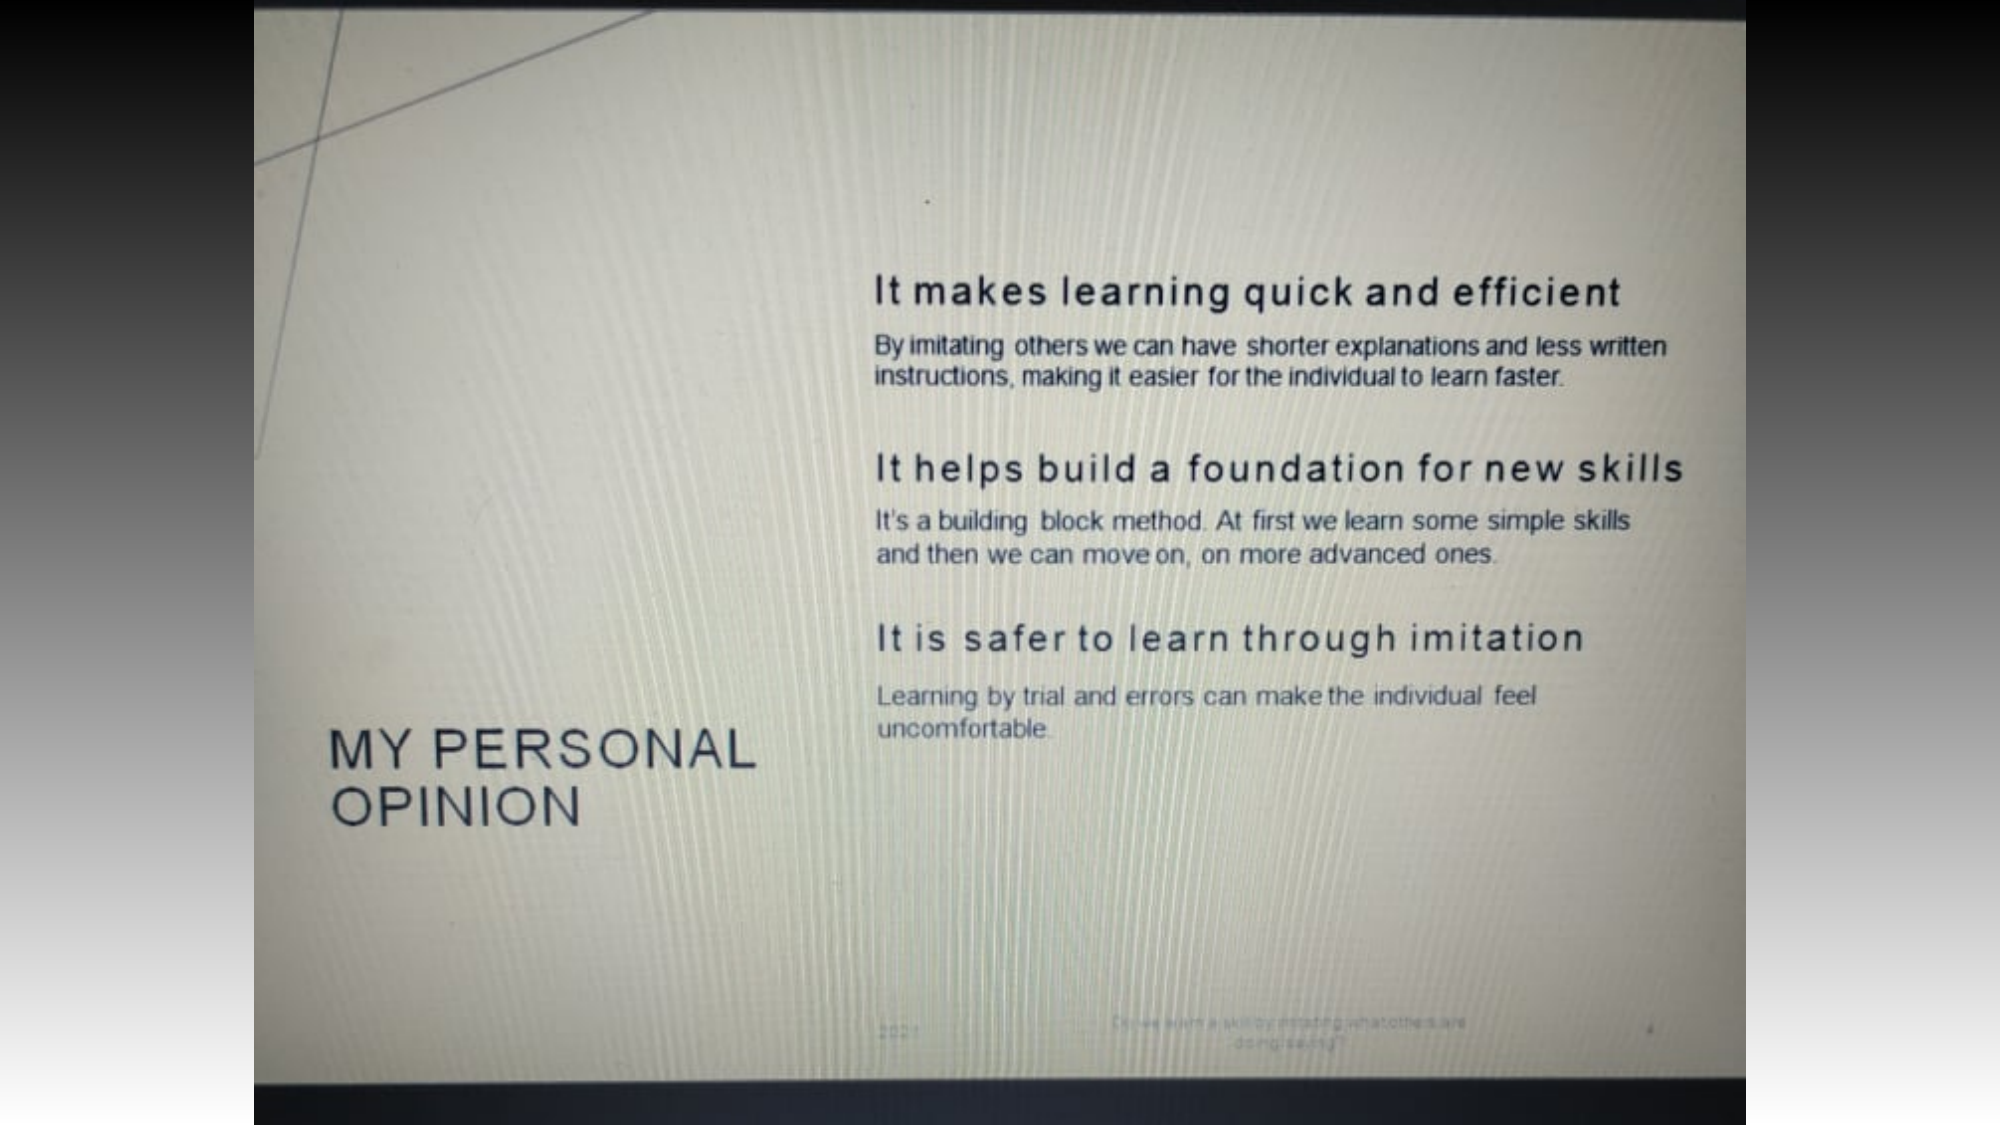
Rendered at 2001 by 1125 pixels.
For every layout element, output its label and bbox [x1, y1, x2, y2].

picture [254, 0, 1746, 1125]
